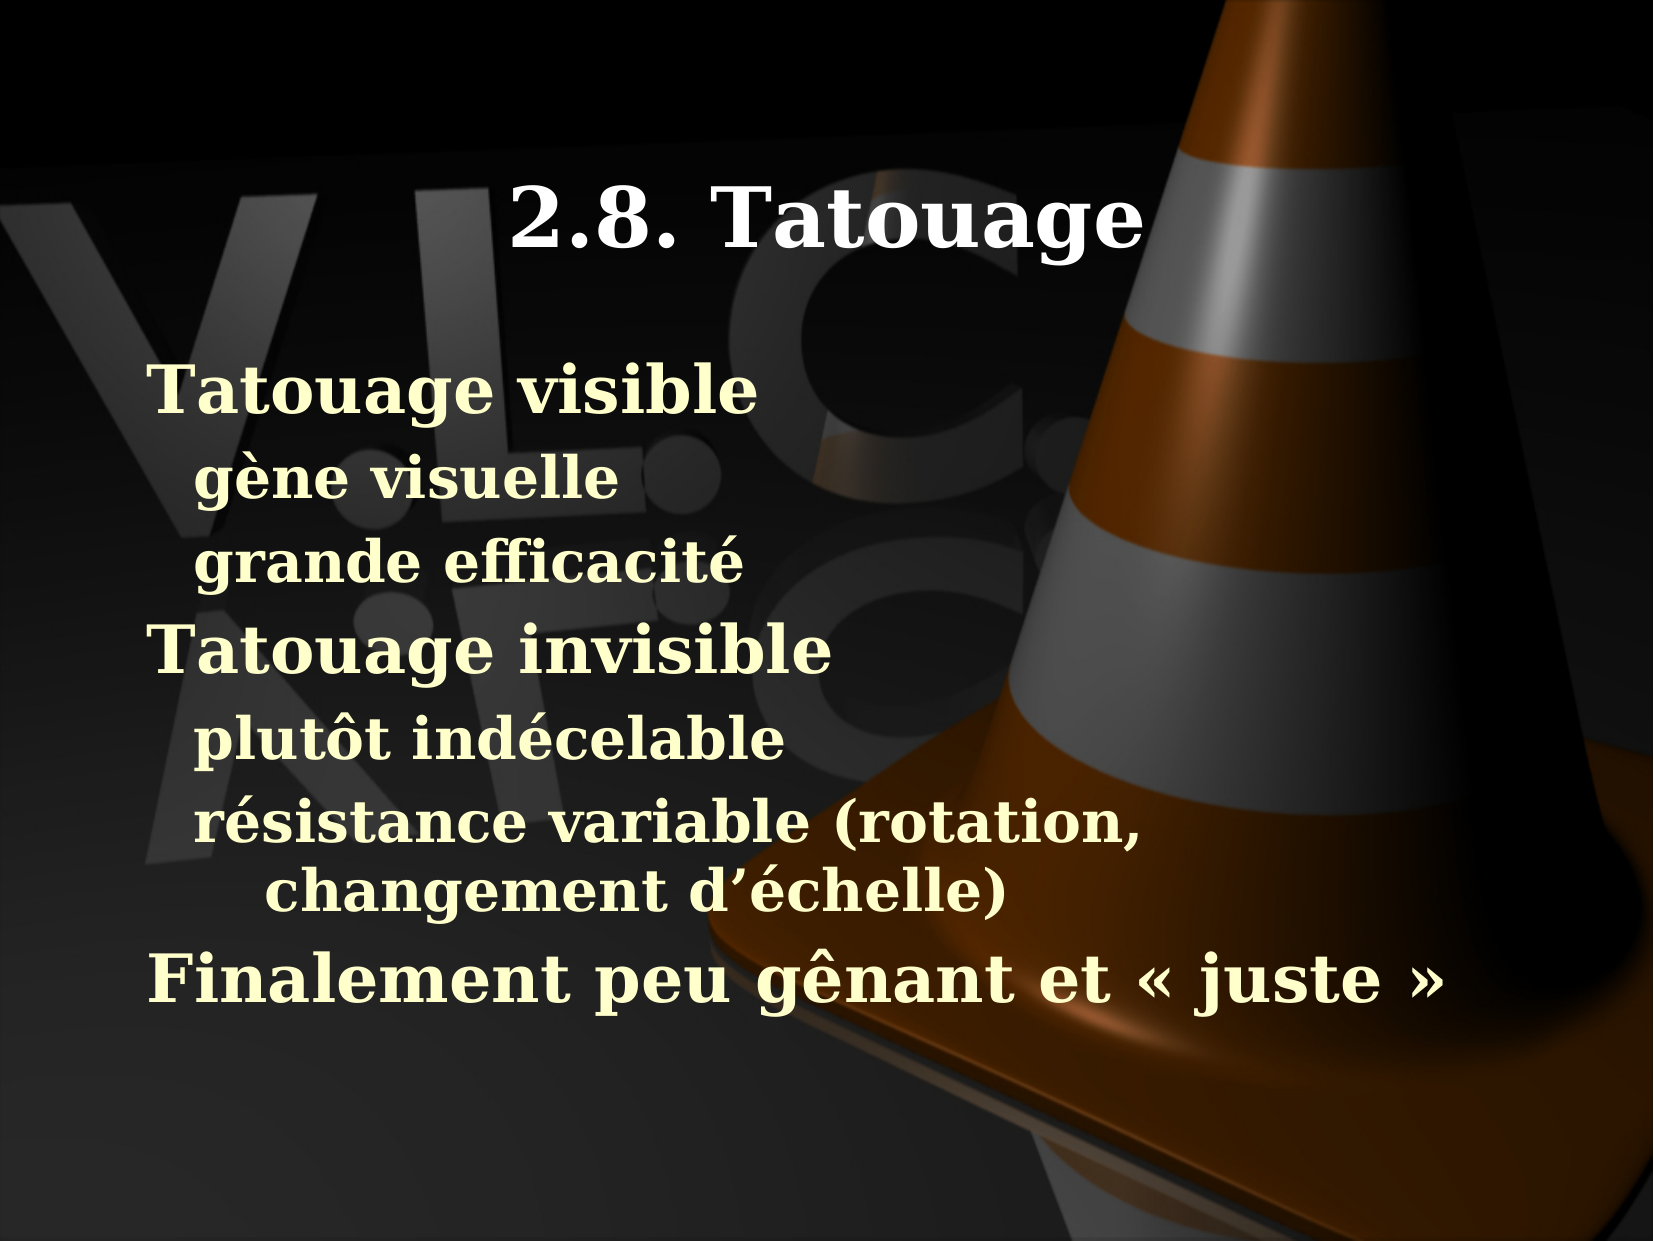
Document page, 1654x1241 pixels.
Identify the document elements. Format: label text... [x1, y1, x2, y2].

title 2.8. Tatouage [121, 114, 1534, 322]
list Tatouage visible gène visuelle grande efficacité Tatouage invisible plutôt indécelable résistance variable (rotation, changement d’échelle) Finalement peu gênant et « juste » [134, 350, 1516, 1133]
picture [0, 0, 1653, 1241]
